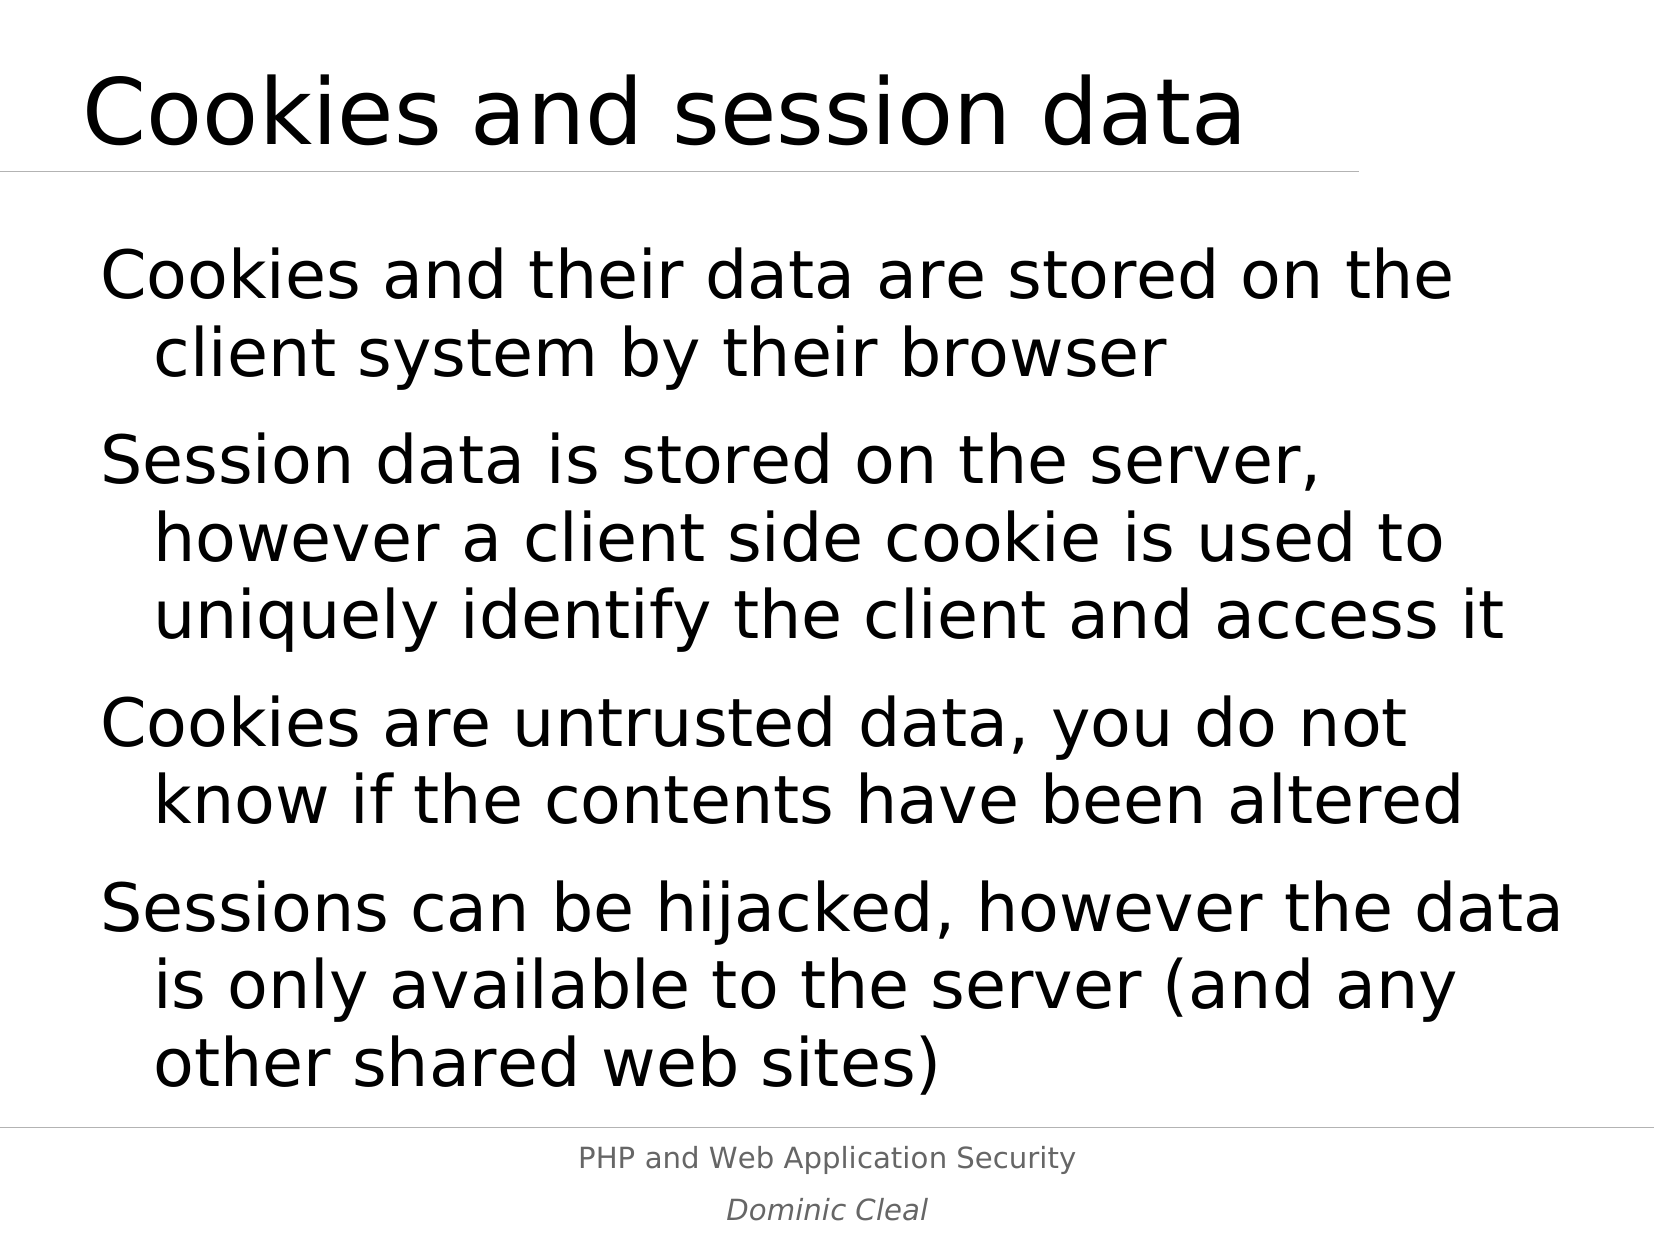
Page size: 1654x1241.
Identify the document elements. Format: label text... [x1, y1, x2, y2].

title Cookies and session data [82, 56, 1571, 170]
list Cookies and their data are stored on the client system by their browser Session data is stored on the server, however a client side cookie is used to uniquely identify the client and access it Cookies are untrusted data, you do not know if the contents have been altered Sessions can be hijacked, however the data is only available to the server (and any other shared web sites) [82, 236, 1571, 1103]
